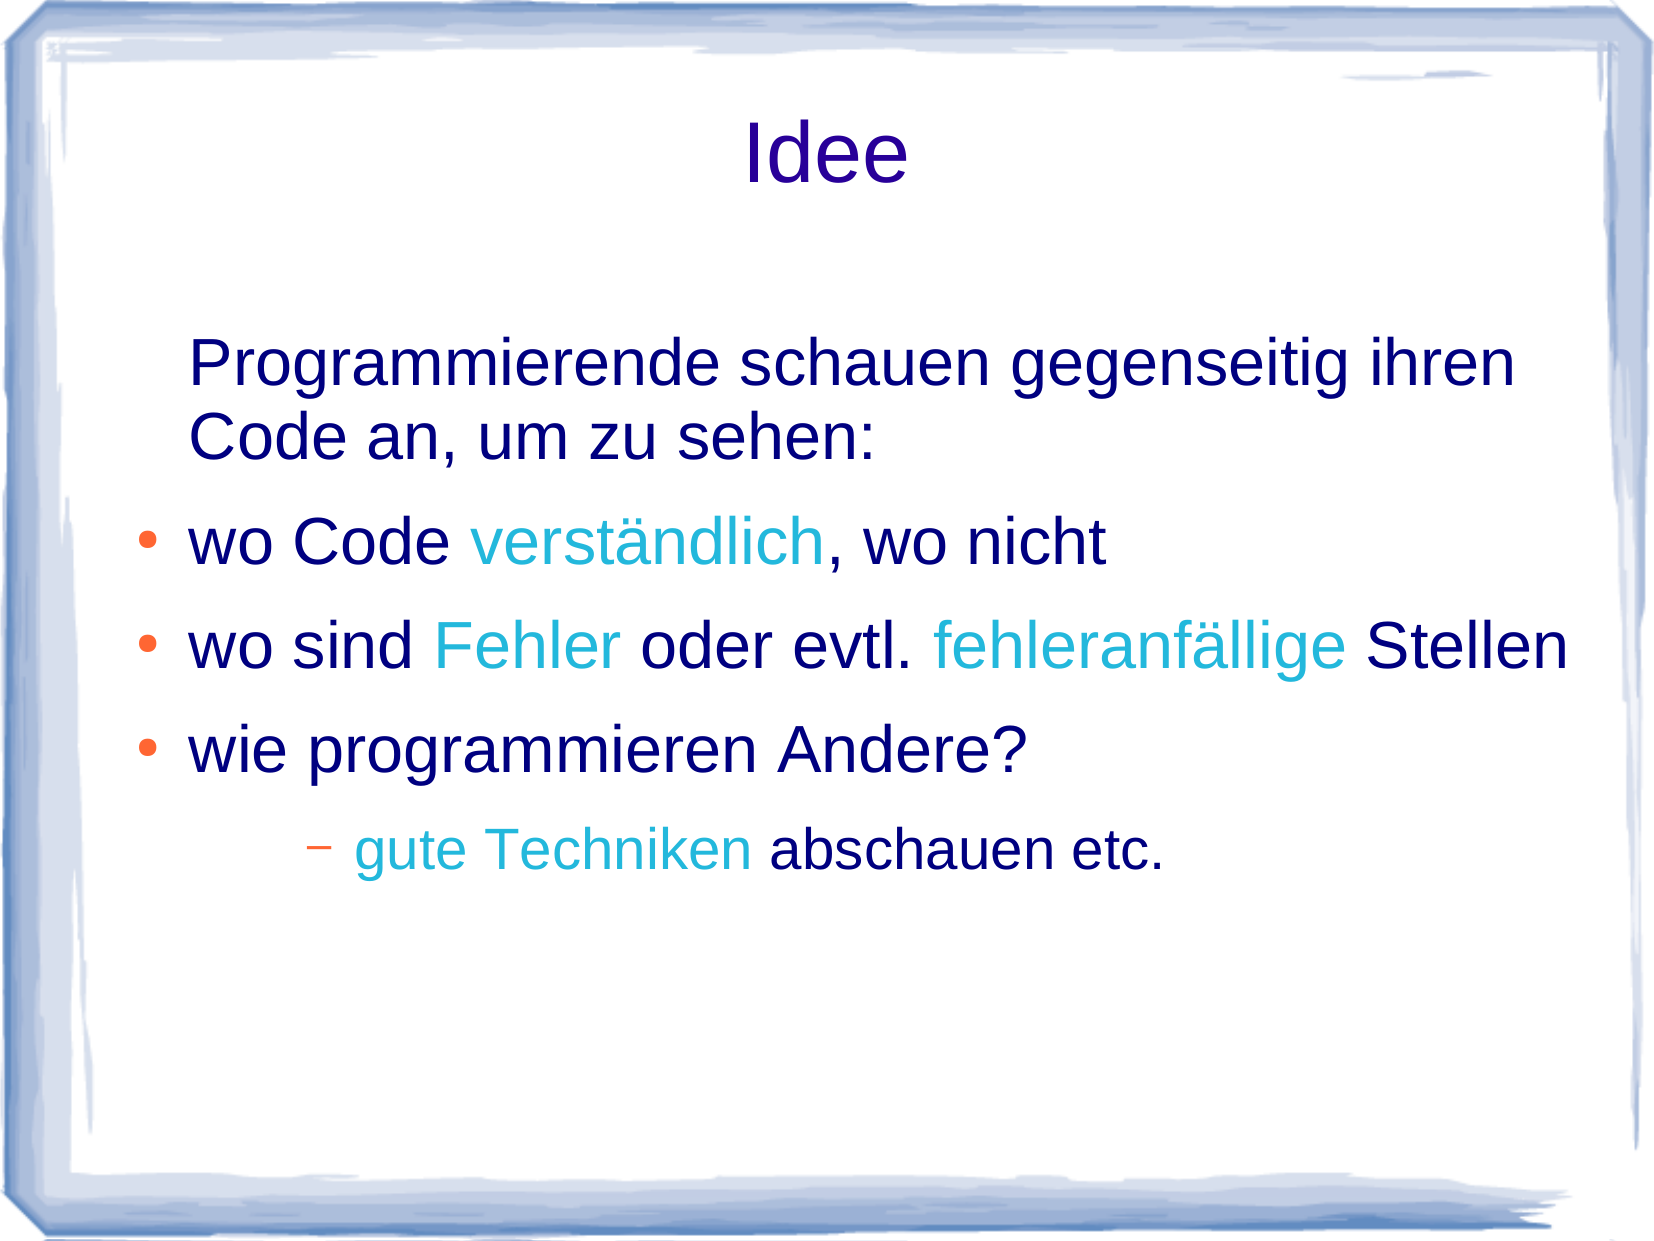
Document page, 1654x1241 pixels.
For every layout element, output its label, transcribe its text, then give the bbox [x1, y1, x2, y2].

picture [0, 0, 1654, 1241]
title Idee [82, 49, 1571, 257]
list Programmierende schauen gegenseitig ihren Code an, um zu sehen: wo Code verständlich, wo nicht wo sind Fehler oder evtl. fehleranfällige Stellen wie programmieren Andere? gute Techniken abschauen etc. [118, 324, 1571, 1045]
